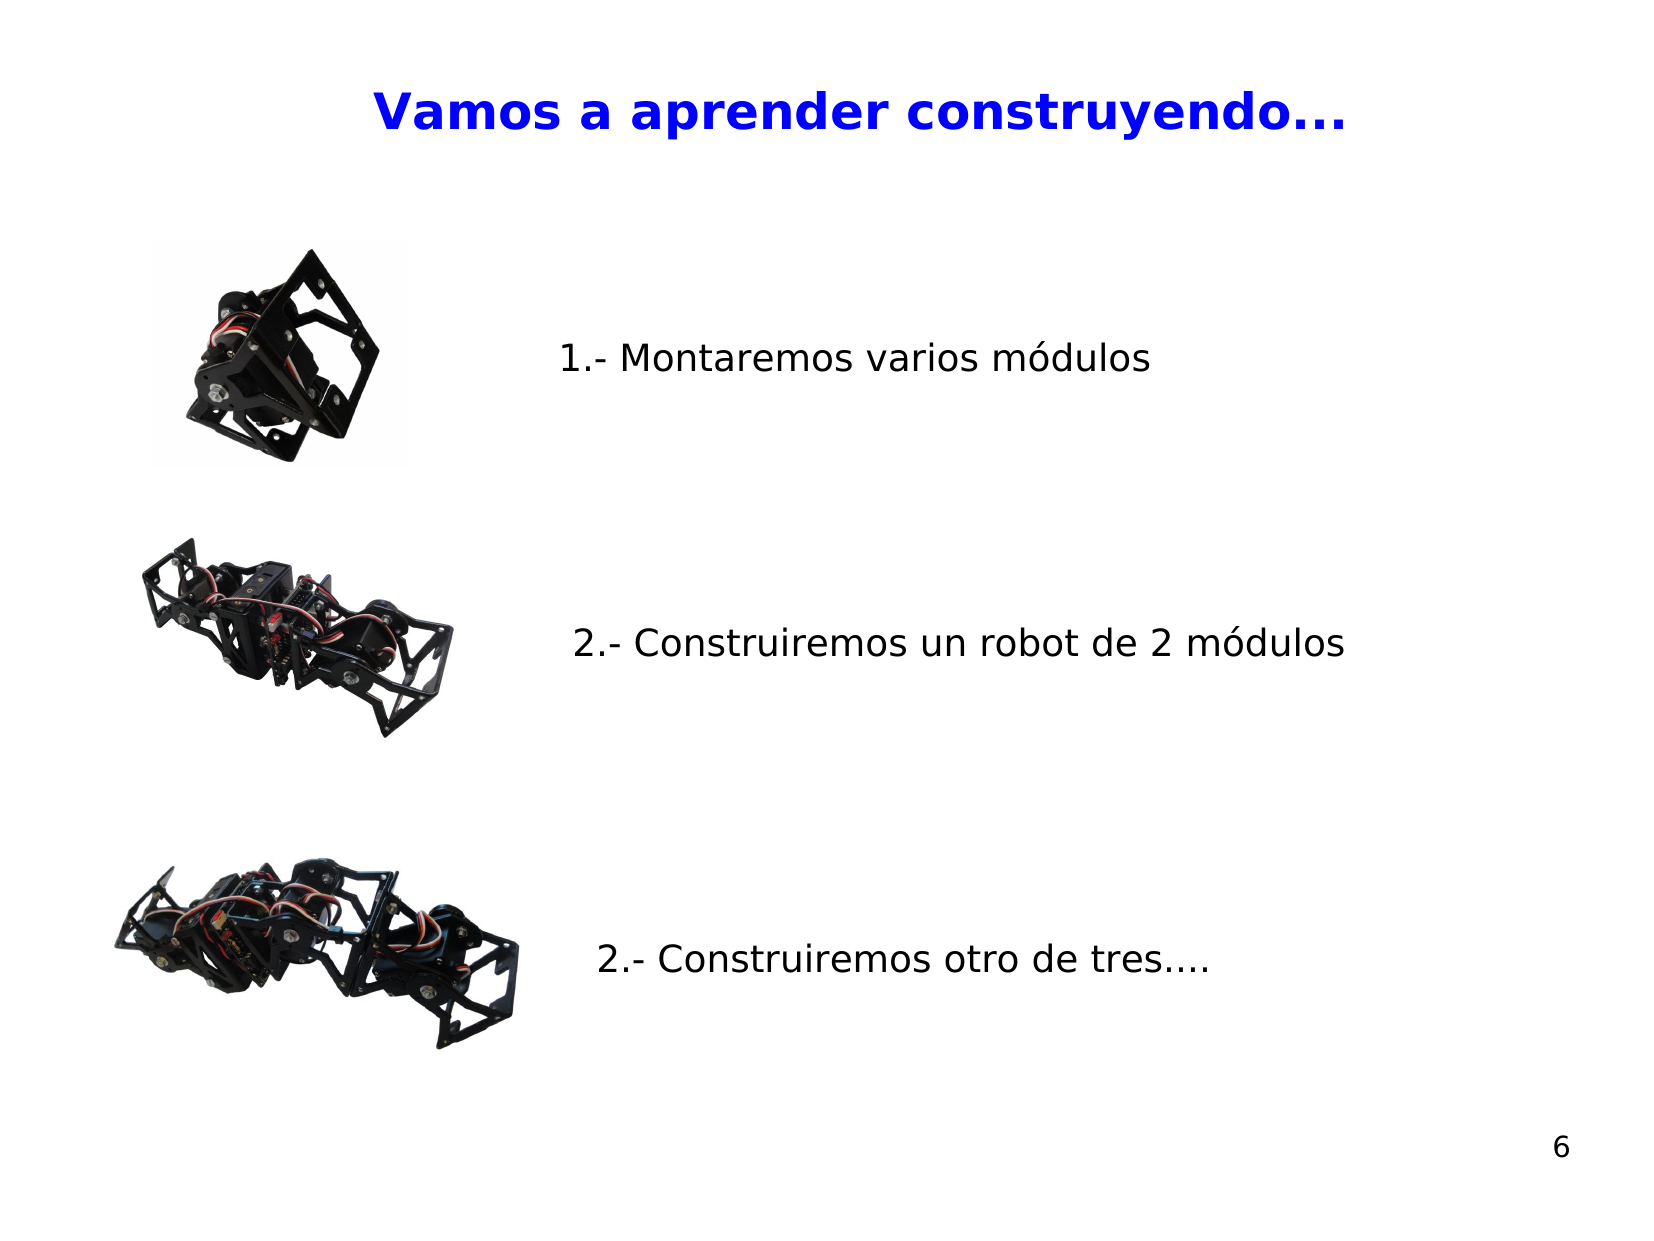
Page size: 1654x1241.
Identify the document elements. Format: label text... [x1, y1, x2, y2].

text_box 1.- Montaremos varios módulos [543, 329, 1289, 388]
picture [75, 486, 479, 789]
picture [152, 241, 407, 468]
text_box 2.- Construiremos otro de tres.... [581, 930, 1481, 989]
text_box 2.- Construiremos un robot de 2 módulos [557, 613, 1457, 673]
text_box Vamos a aprender construyendo... [359, 75, 1365, 149]
picture [102, 847, 530, 1059]
